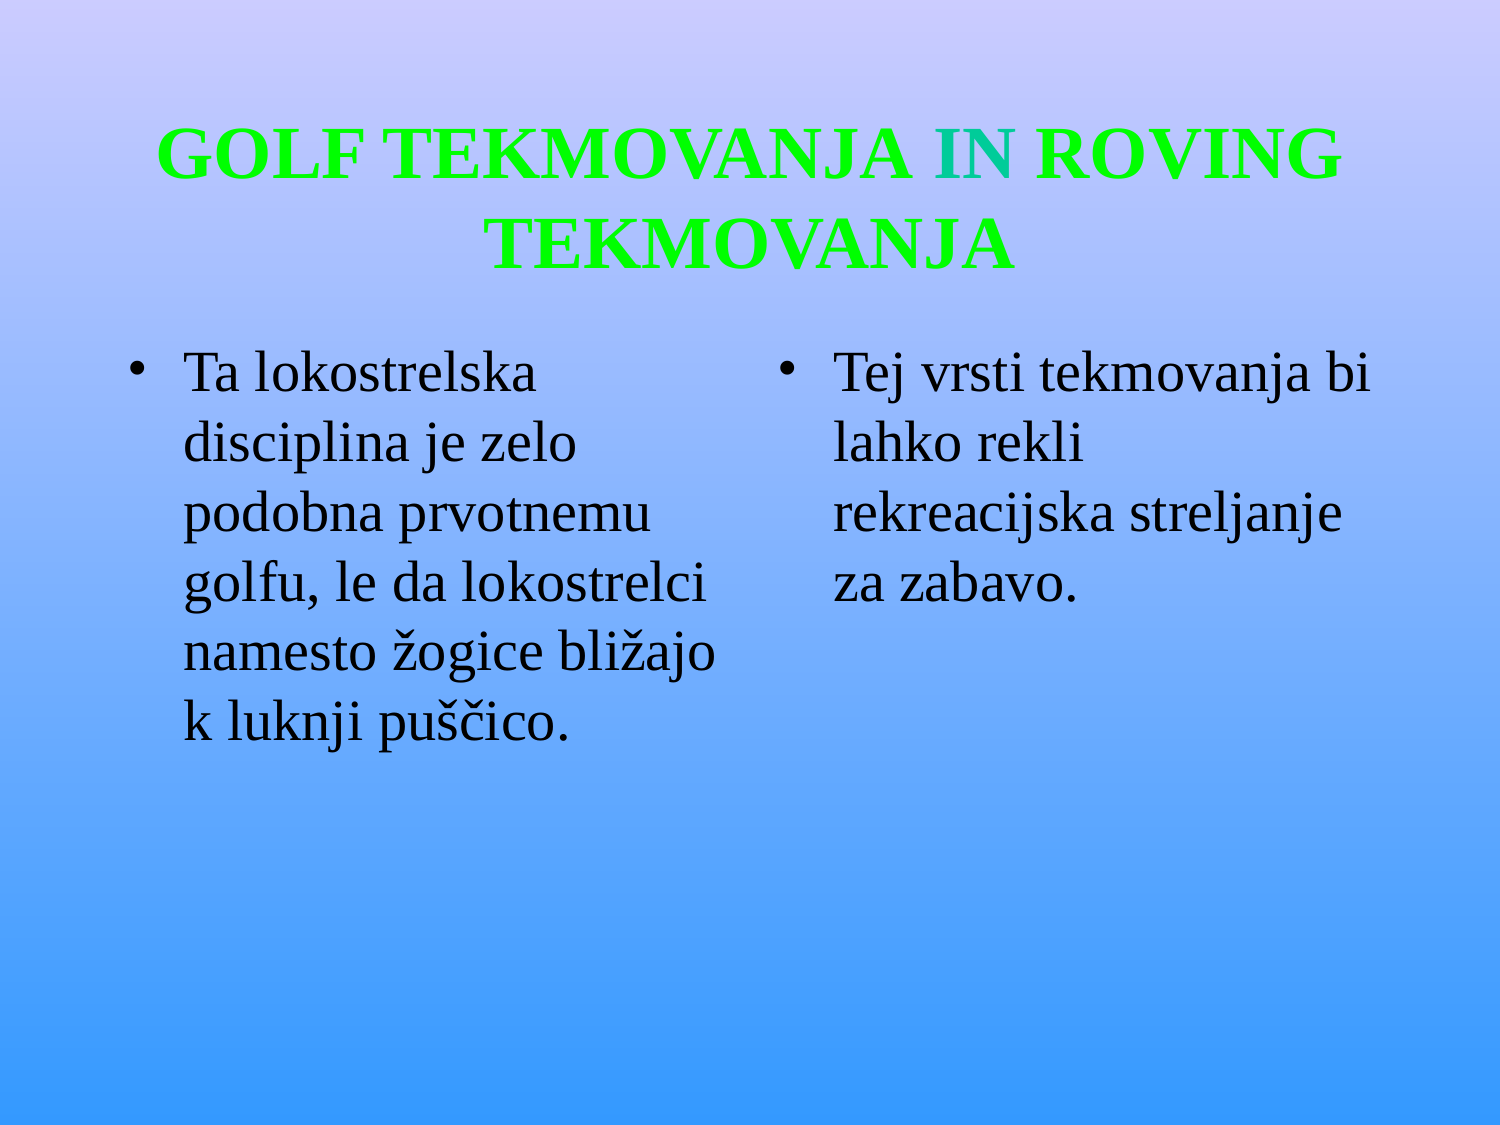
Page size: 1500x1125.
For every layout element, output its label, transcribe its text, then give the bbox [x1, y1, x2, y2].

list Ta lokostrelska disciplina je zelo podobna prvotnemu golfu, le da lokostrelci namesto žogice bližajo k luknji puščico. [112, 324, 738, 1000]
title GOLF TEKMOVANJA IN ROVING TEKMOVANJA [112, 96, 1388, 292]
list Tej vrsti tekmovanja bi lahko rekli rekreacijska streljanje za zabavo. [762, 324, 1388, 1000]
